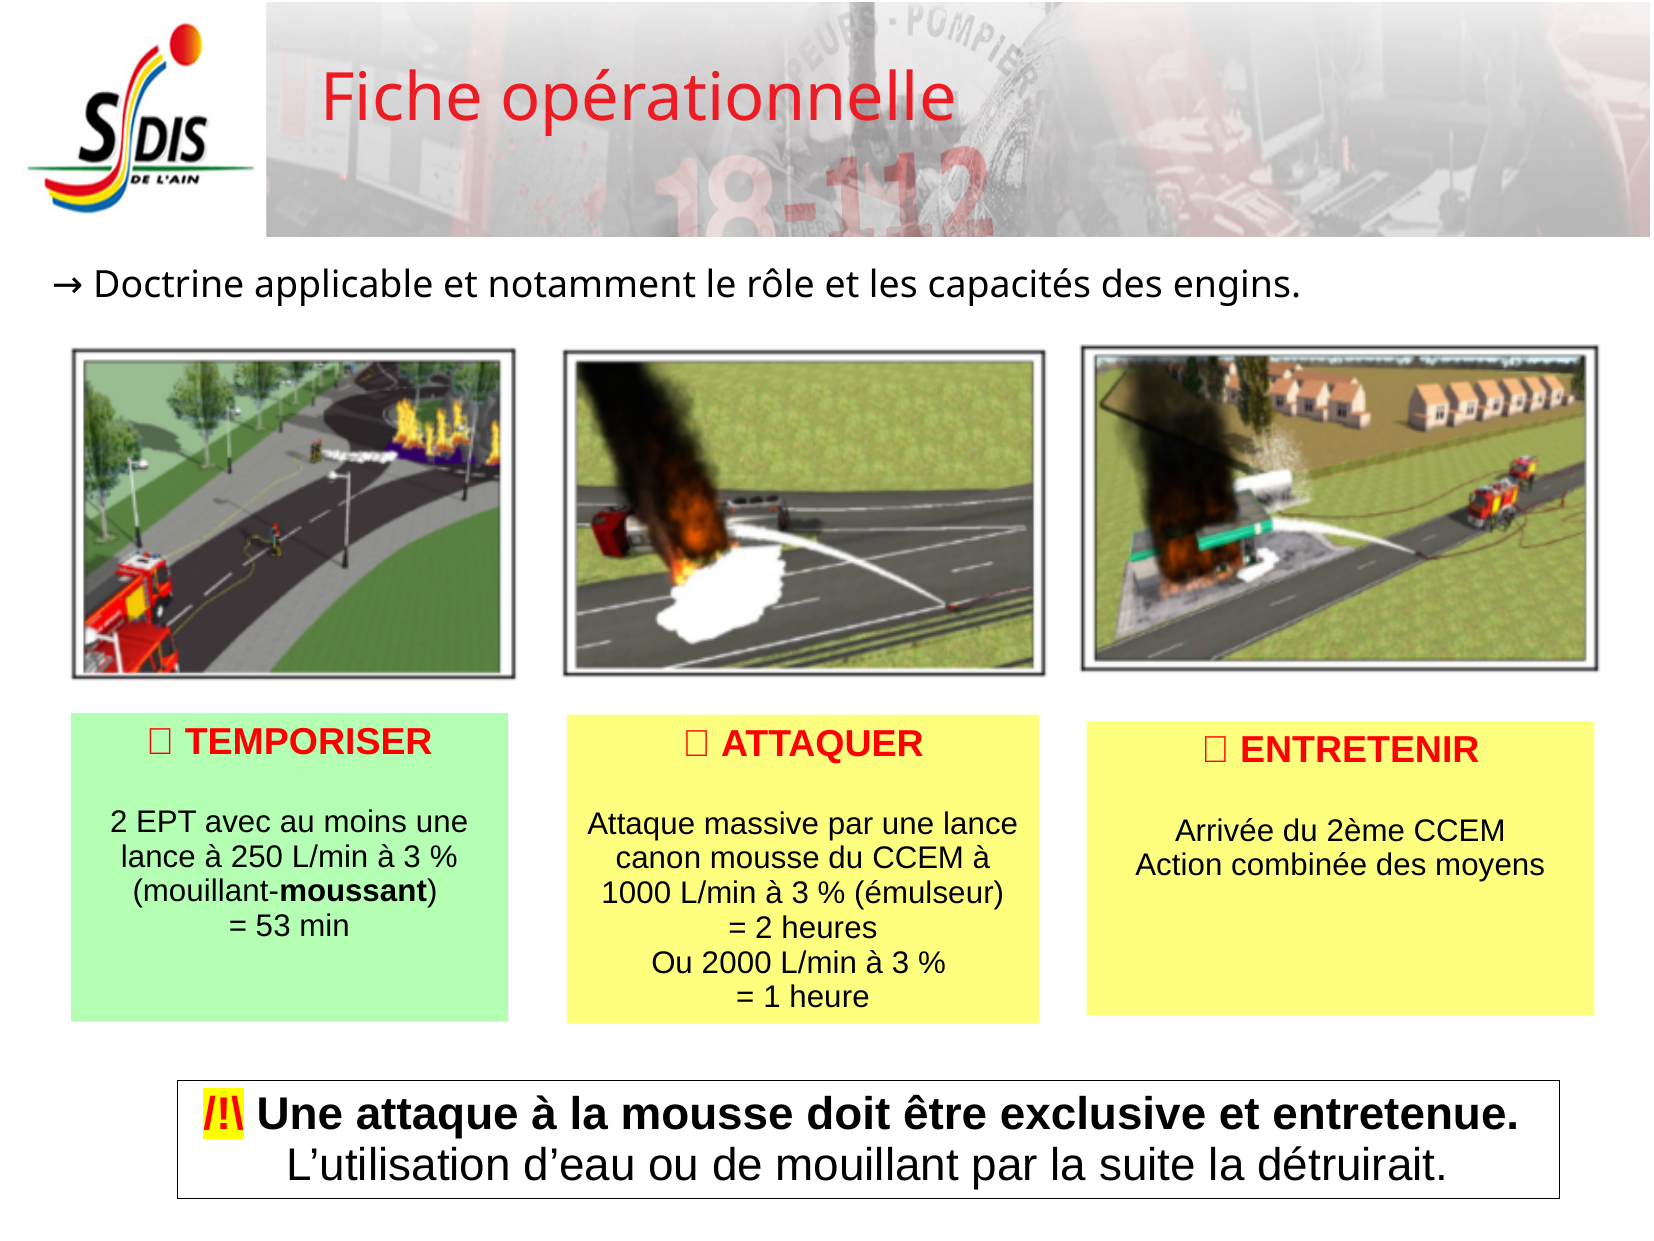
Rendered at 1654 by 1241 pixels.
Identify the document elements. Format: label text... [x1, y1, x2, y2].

text_box  TEMPORISER 2 EPT avec au moins une lance à 250 L/min à 3 % (mouillant-moussant) = 53 min [70, 712, 508, 1022]
picture [11, 2, 1650, 237]
text_box /!\ Une attaque à la mousse doit être exclusive et entretenue. L’utilisation d’eau ou de mouillant par la suite la détruirait. [177, 1080, 1560, 1199]
text_box  ENTRETENIR Arrivée du 2ème CCEM Action combinée des moyens [1086, 721, 1595, 1016]
picture [57, 318, 1606, 686]
text_box  ATTAQUER Attaque massive par une lance canon mousse du CCEM à 1000 L/min à 3 % (émulseur) = 2 heures Ou 2000 L/min à 3 % = 1 heure [566, 714, 1040, 1024]
text_box Fiche opérationnelle [305, 41, 1475, 147]
text_box → Doctrine applicable et notamment le rôle et les capacités des engins. [37, 147, 1632, 1241]
